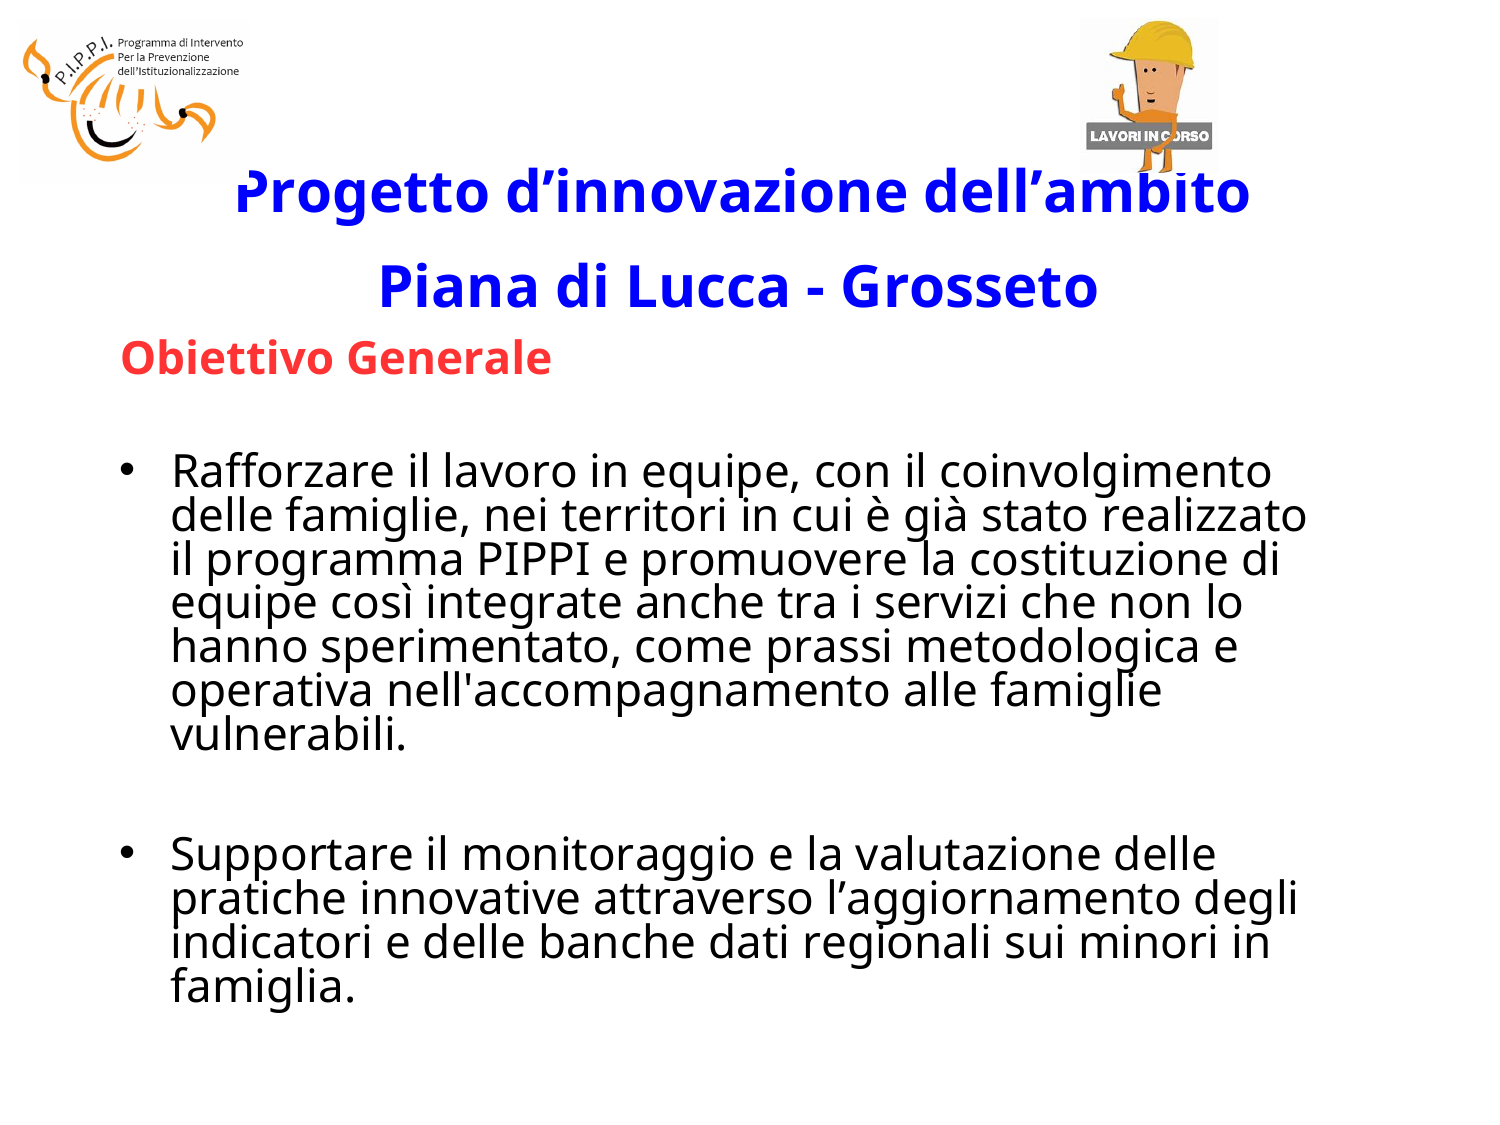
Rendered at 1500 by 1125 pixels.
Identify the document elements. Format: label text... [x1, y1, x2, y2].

list Obiettivo Generale Rafforzare il lavoro in equipe, con il coinvolgimento delle famiglie, nei territori in cui è già stato realizzato il programma PIPPI e promuovere la costituzione di equipe così integrate anche tra i servizi che non lo hanno sperimentato, come prassi metodologica e operativa nell'accompagnamento alle famiglie vulnerabili. Supportare il monitoraggio e la valutazione delle pratiche innovative attraverso l’aggiornamento degli indicatori e delle banche dati regionali sui minori in famiglia. [100, 331, 1353, 1053]
picture [17, 18, 249, 185]
title Progetto d’innovazione dell’ambito Piana di Lucca - Grosseto [75, 0, 1426, 332]
picture [1080, 18, 1219, 173]
